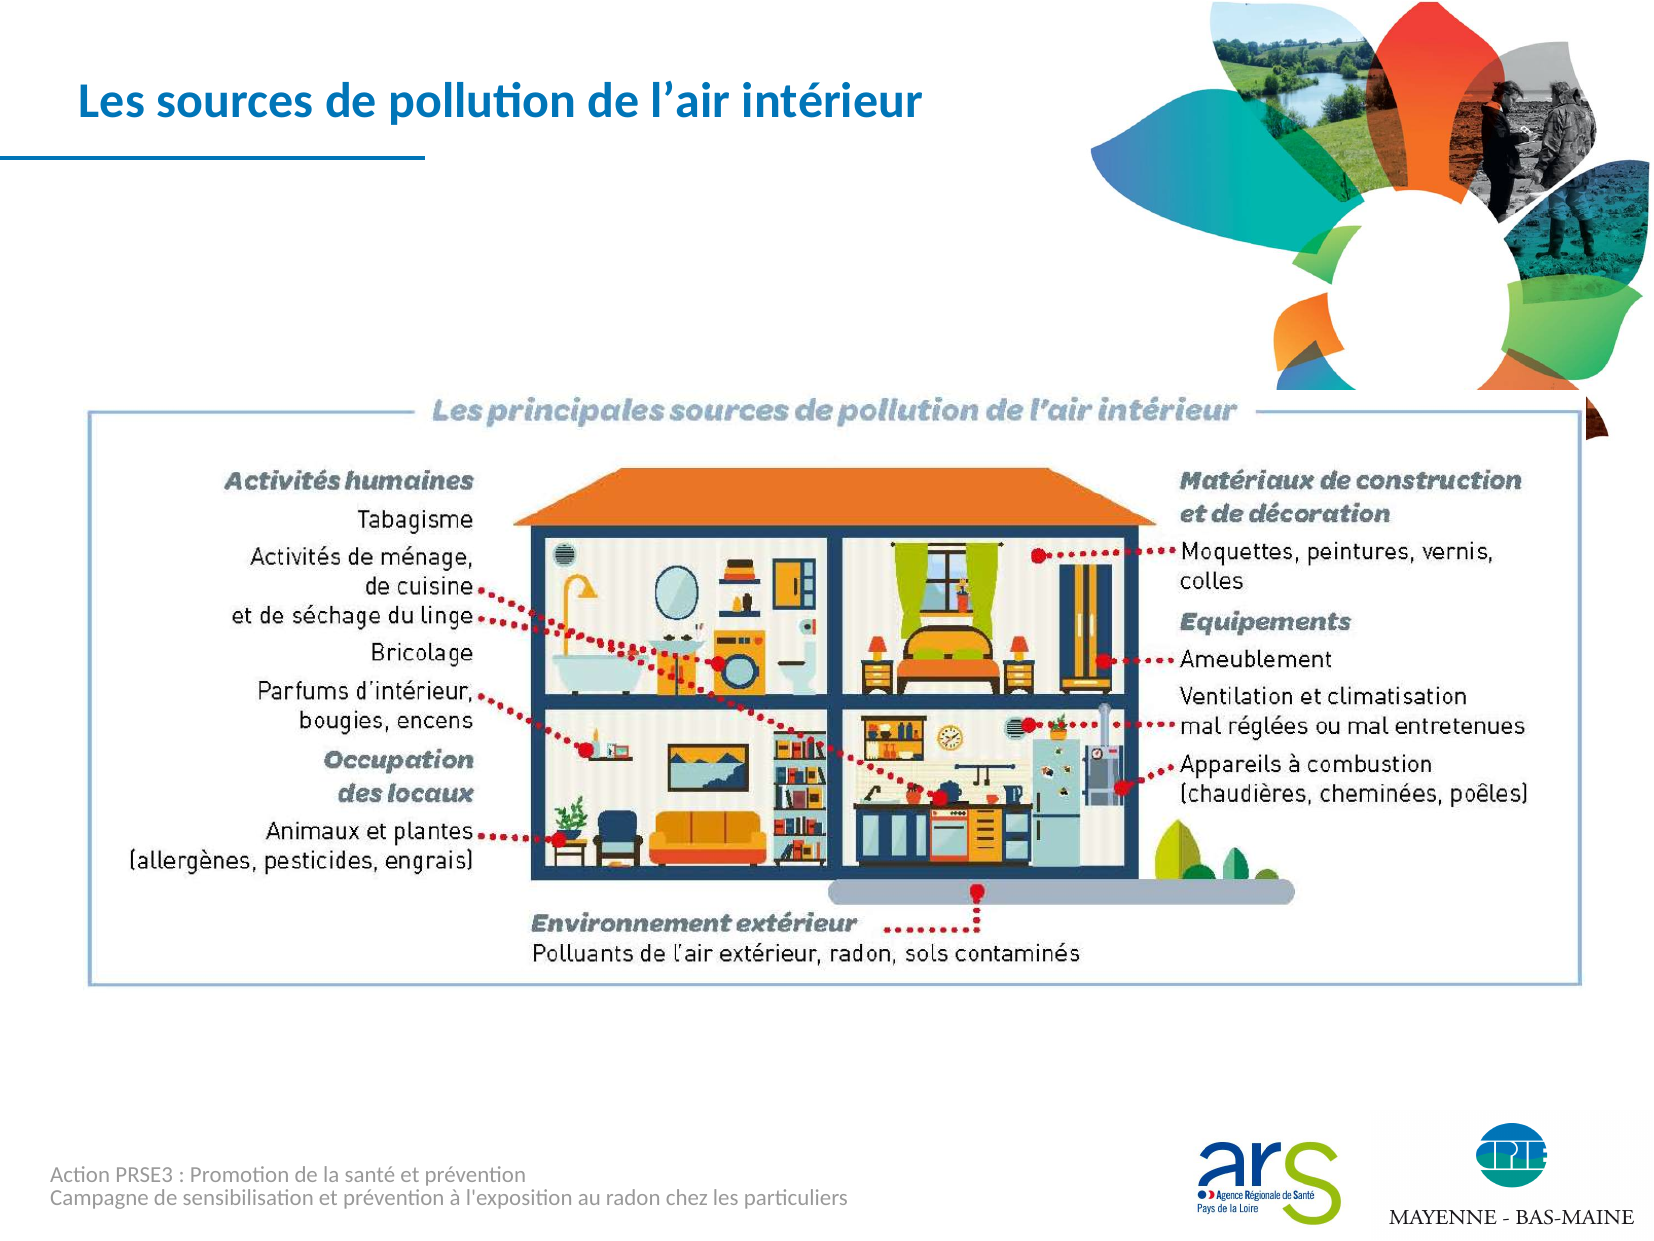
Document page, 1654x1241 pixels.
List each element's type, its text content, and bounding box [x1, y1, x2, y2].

text_box Les sources de pollution de l’air intérieur [64, 59, 1073, 136]
picture [1169, 1110, 1654, 1241]
text_box Action PRSE3 : Promotion de la santé et prévention Campagne de sensibilisation et prévention à l'exposition au radon chez les particuliers [35, 1157, 1070, 1229]
picture [82, 1, 1652, 993]
